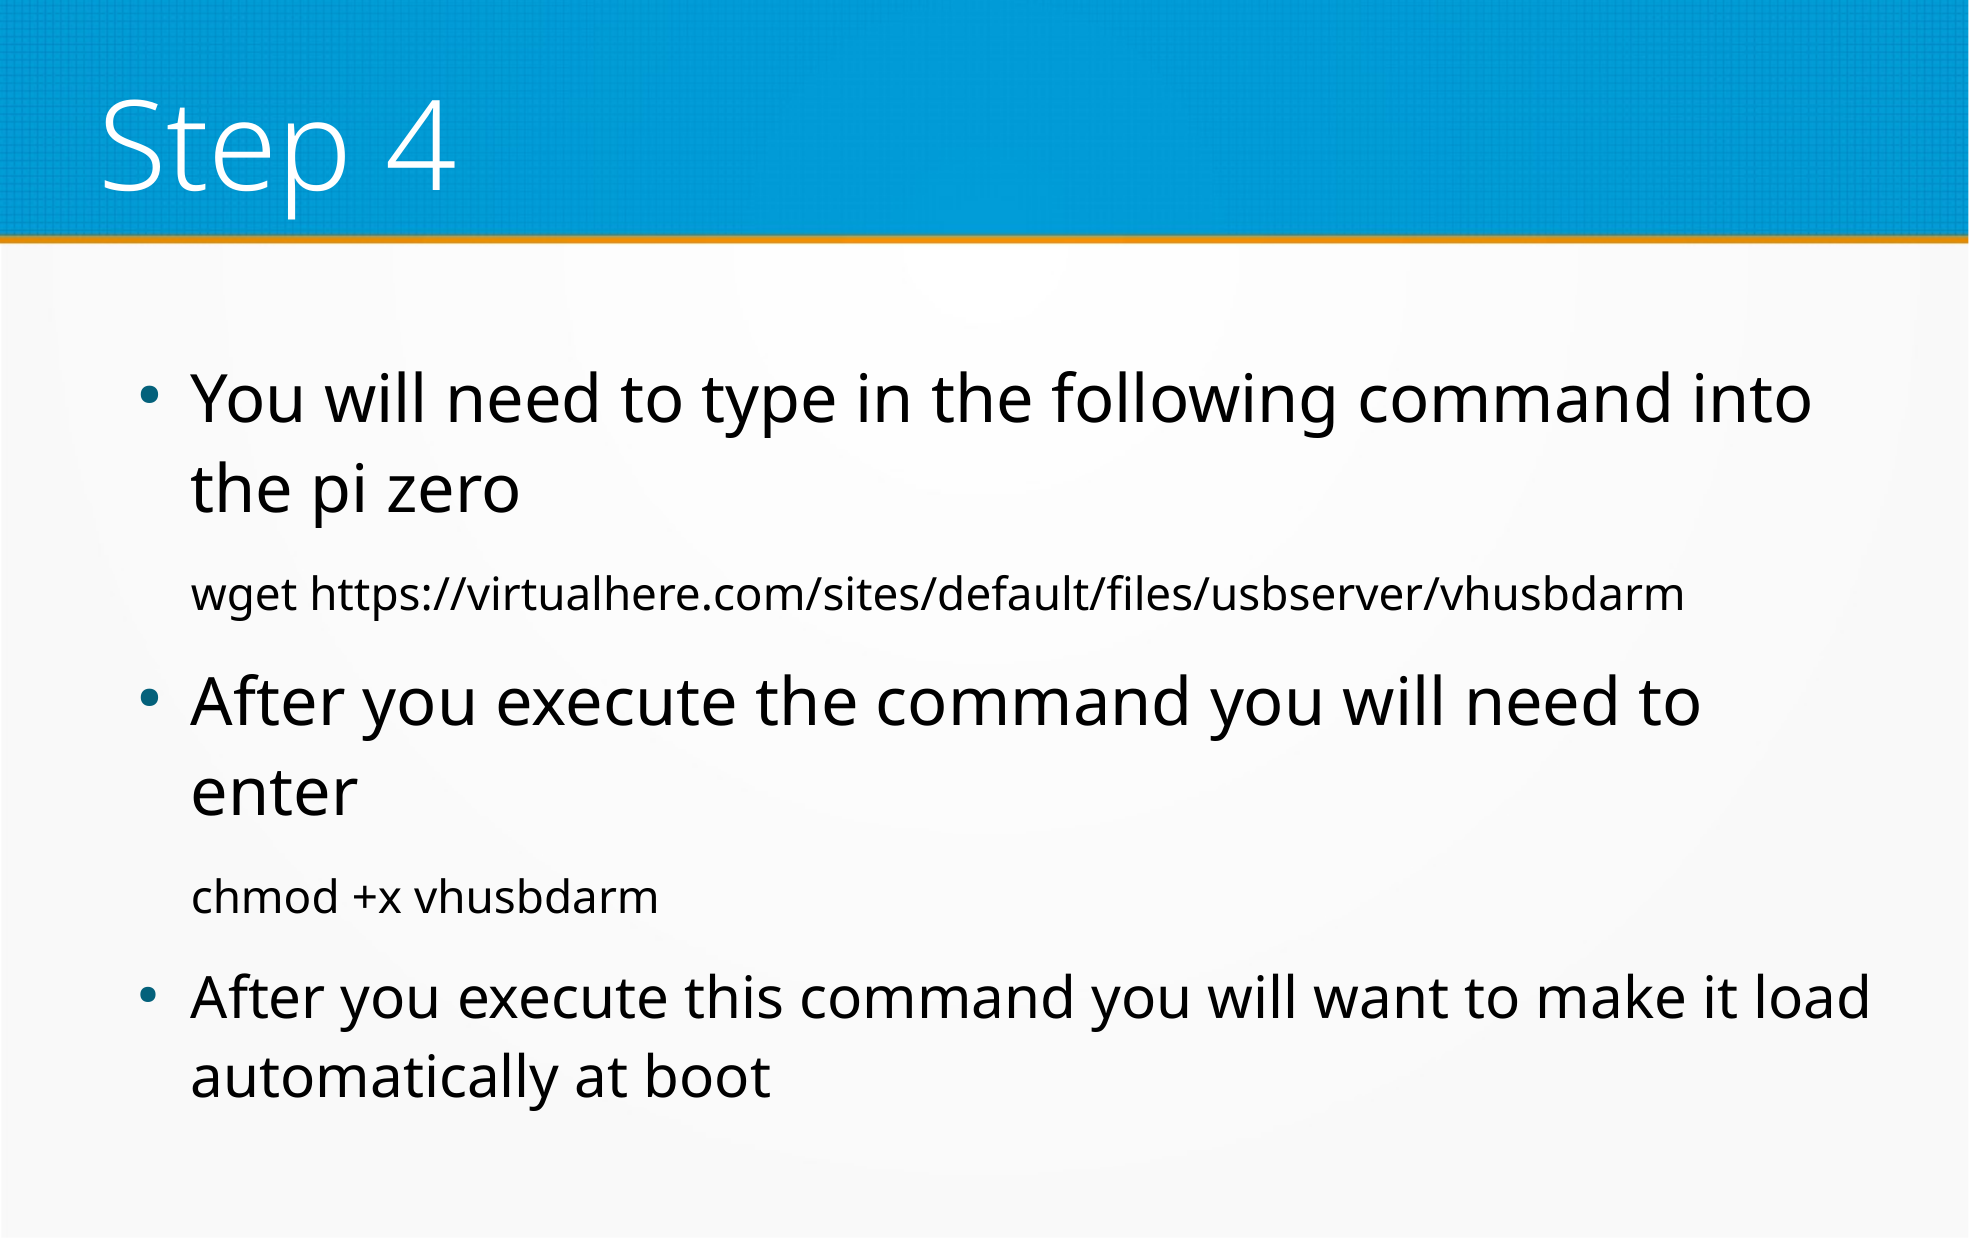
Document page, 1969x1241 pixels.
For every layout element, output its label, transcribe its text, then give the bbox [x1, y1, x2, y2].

picture [0, 233, 1969, 1241]
title Step 4 [98, 19, 1870, 227]
list You will need to type in the following command into the pi zero wget https://virtualhere.com/sites/default/files/usbserver/vhusbdarm After you execute the command you will need to enter chmod +x vhusbdarm After you execute this command you will want to make it load automatically at boot [120, 350, 1882, 1116]
